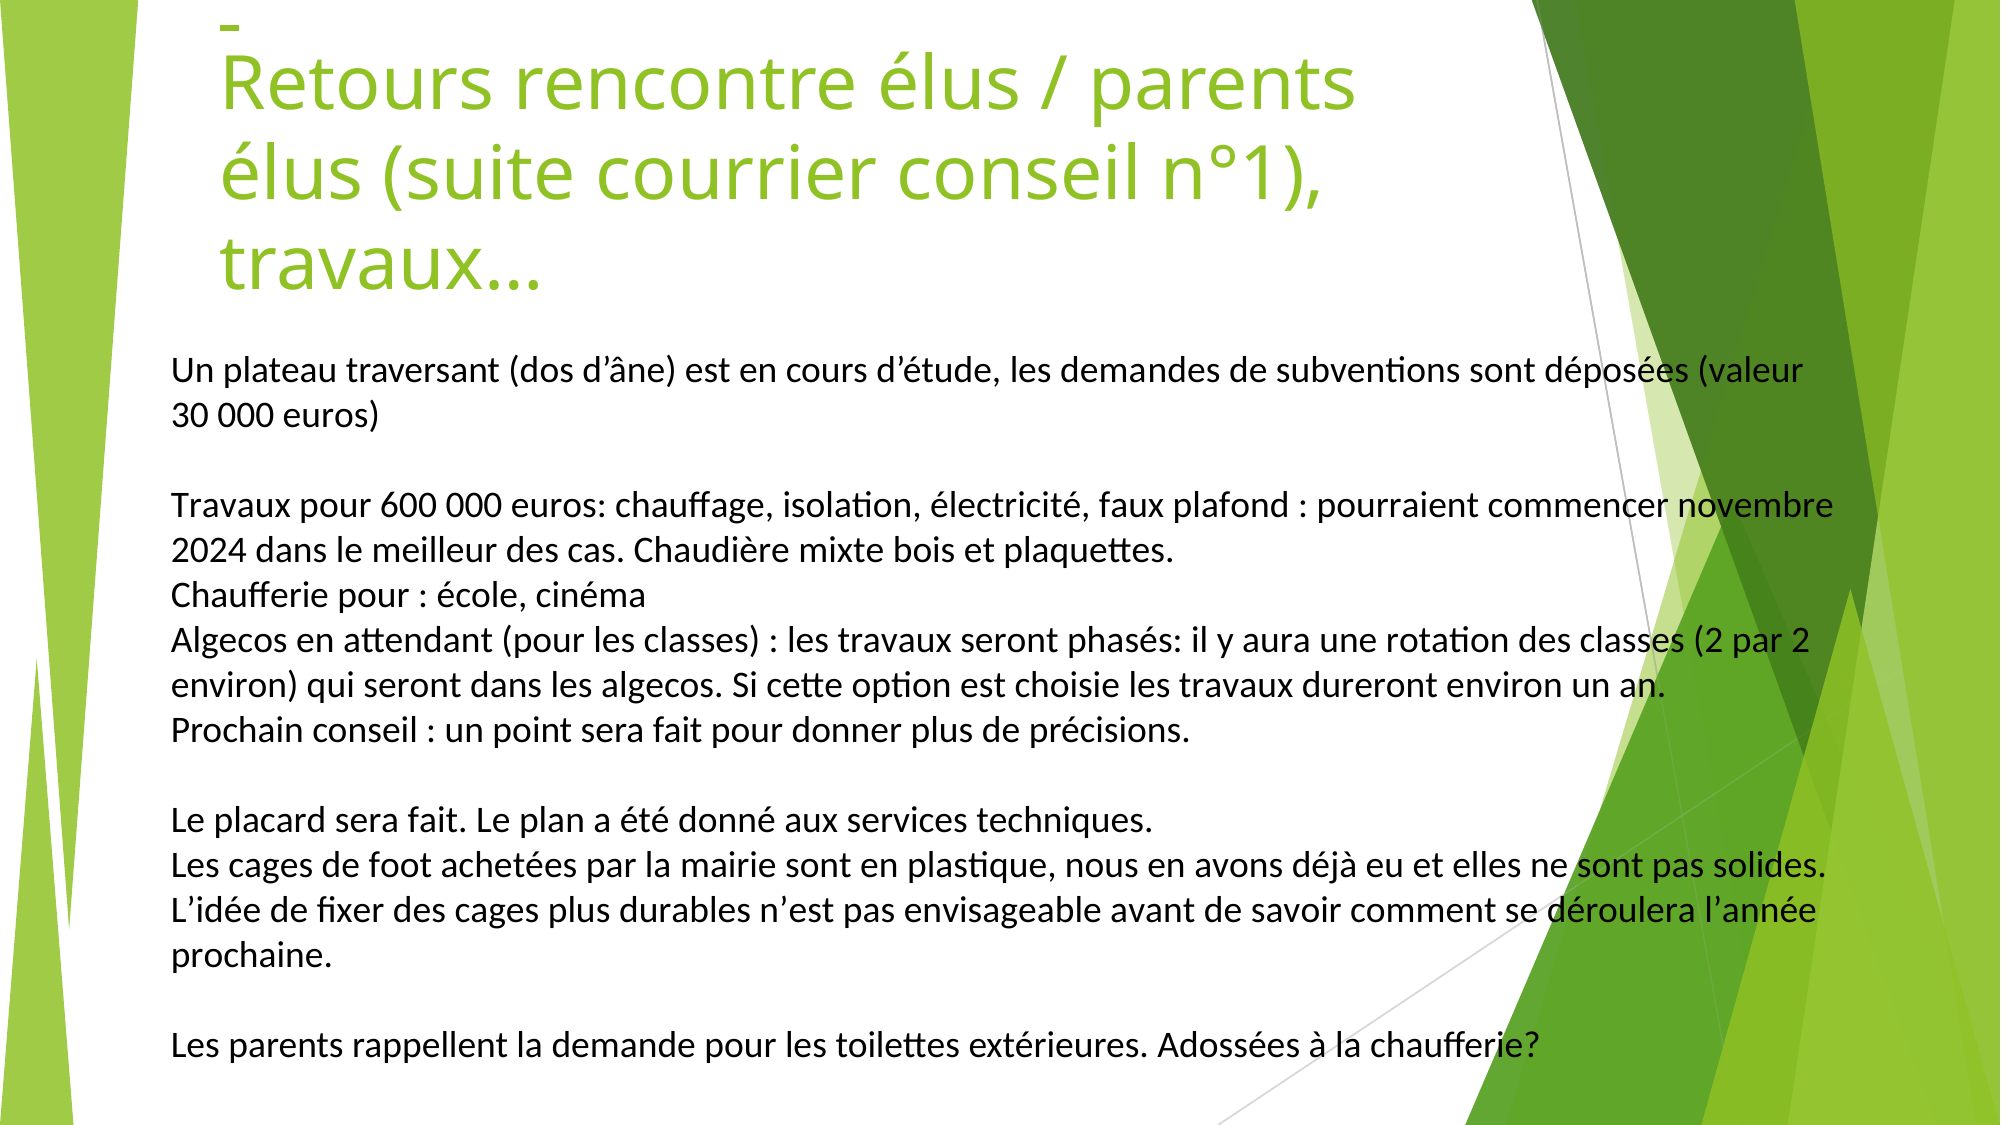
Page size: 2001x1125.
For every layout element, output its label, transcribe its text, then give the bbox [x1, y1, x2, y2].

text_box Un plateau traversant (dos d’âne) est en cours d’étude, les demandes de subventions sont déposées (valeur 30 000 euros) Travaux pour 600 000 euros: chauffage, isolation, électricité, faux plafond : pourraient commencer novembre 2024 dans le meilleur des cas. Chaudière mixte bois et plaquettes. Chaufferie pour : école, cinéma Algecos en attendant (pour les classes) : les travaux seront phasés: il y aura une rotation des classes (2 par 2 environ) qui seront dans les algecos. Si cette option est choisie les travaux dureront environ un an. Prochain conseil : un point sera fait pour donner plus de précisions. Le placard sera fait. Le plan a été donné aux services techniques. Les cages de foot achetées par la mairie sont en plastique, nous en avons déjà eu et elles ne sont pas solides. L’idée de fixer des cages plus durables n’est pas envisageable avant de savoir comment se déroulera l’année prochaine. Les parents rappellent la demande pour les toilettes extérieures. Adossées à la chaufferie? [155, 337, 1856, 1080]
title Retours rencontre élus / parents élus (suite courrier conseil n°1), travaux… [205, 0, 1480, 208]
